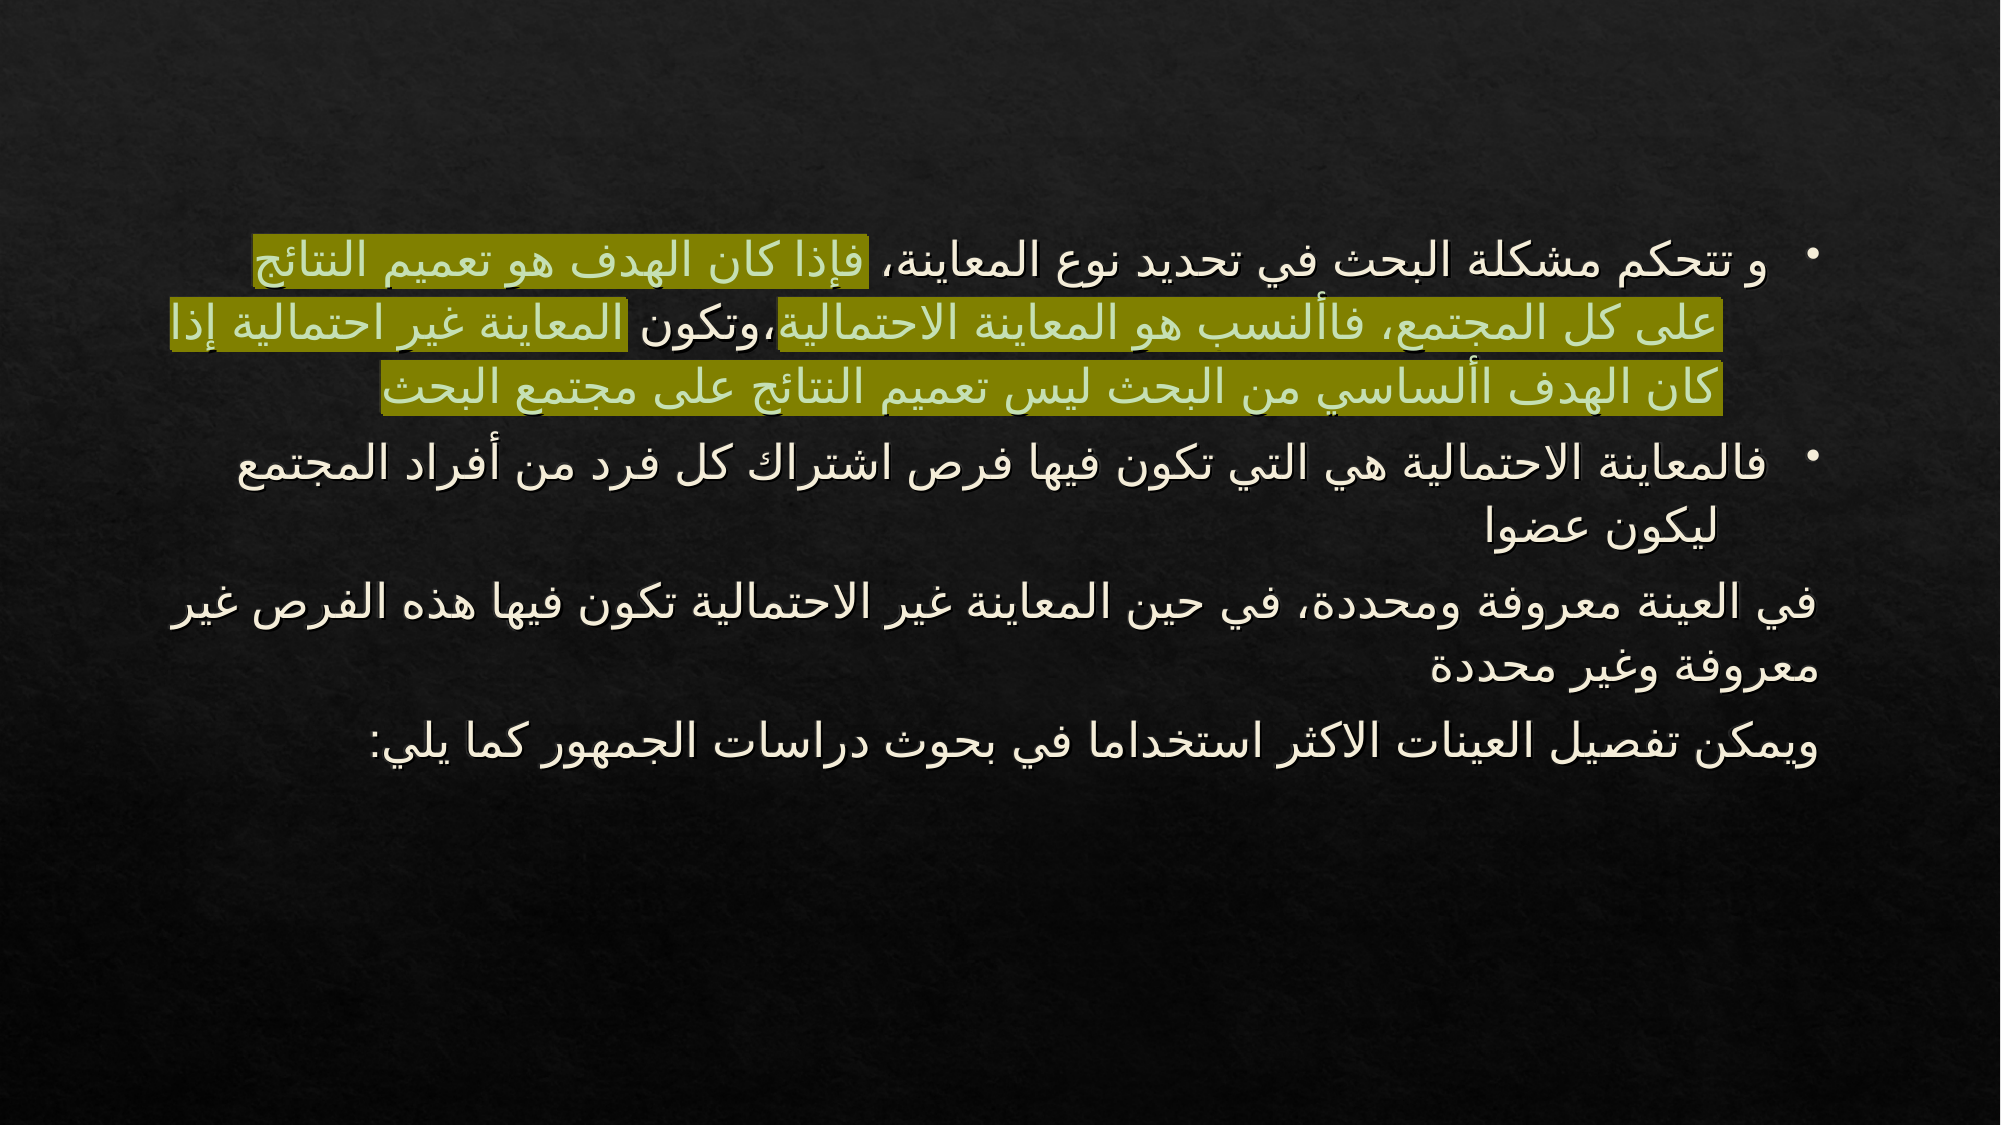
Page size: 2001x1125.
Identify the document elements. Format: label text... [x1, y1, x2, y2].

list و تتحكم مشكلة البحث في تحديد نوع المعاينة، فإذا كان الهدف هو تعميم النتائج على كل المجتمع، فاألنسب هو المعاينة الاحتمالية،وتكون المعاينة غير احتمالية إذا كان الهدف األساسي من البحث ليس تعميم النتائج على مجتمع البحث فالمعاينة الاحتمالية هي التي تكون فيها فرص اشتراك كل فرد من أفراد المجتمع ليكون عضوا في العينة معروفة ومحددة، في حين المعاينة غير الاحتمالية تكون فيها هذه الفرص غير معروفة وغير محددة ويمكن تفصيل العينات الاكثر استخداما في بحوث دراسات الجمهور كما يلي: [149, 215, 1849, 950]
